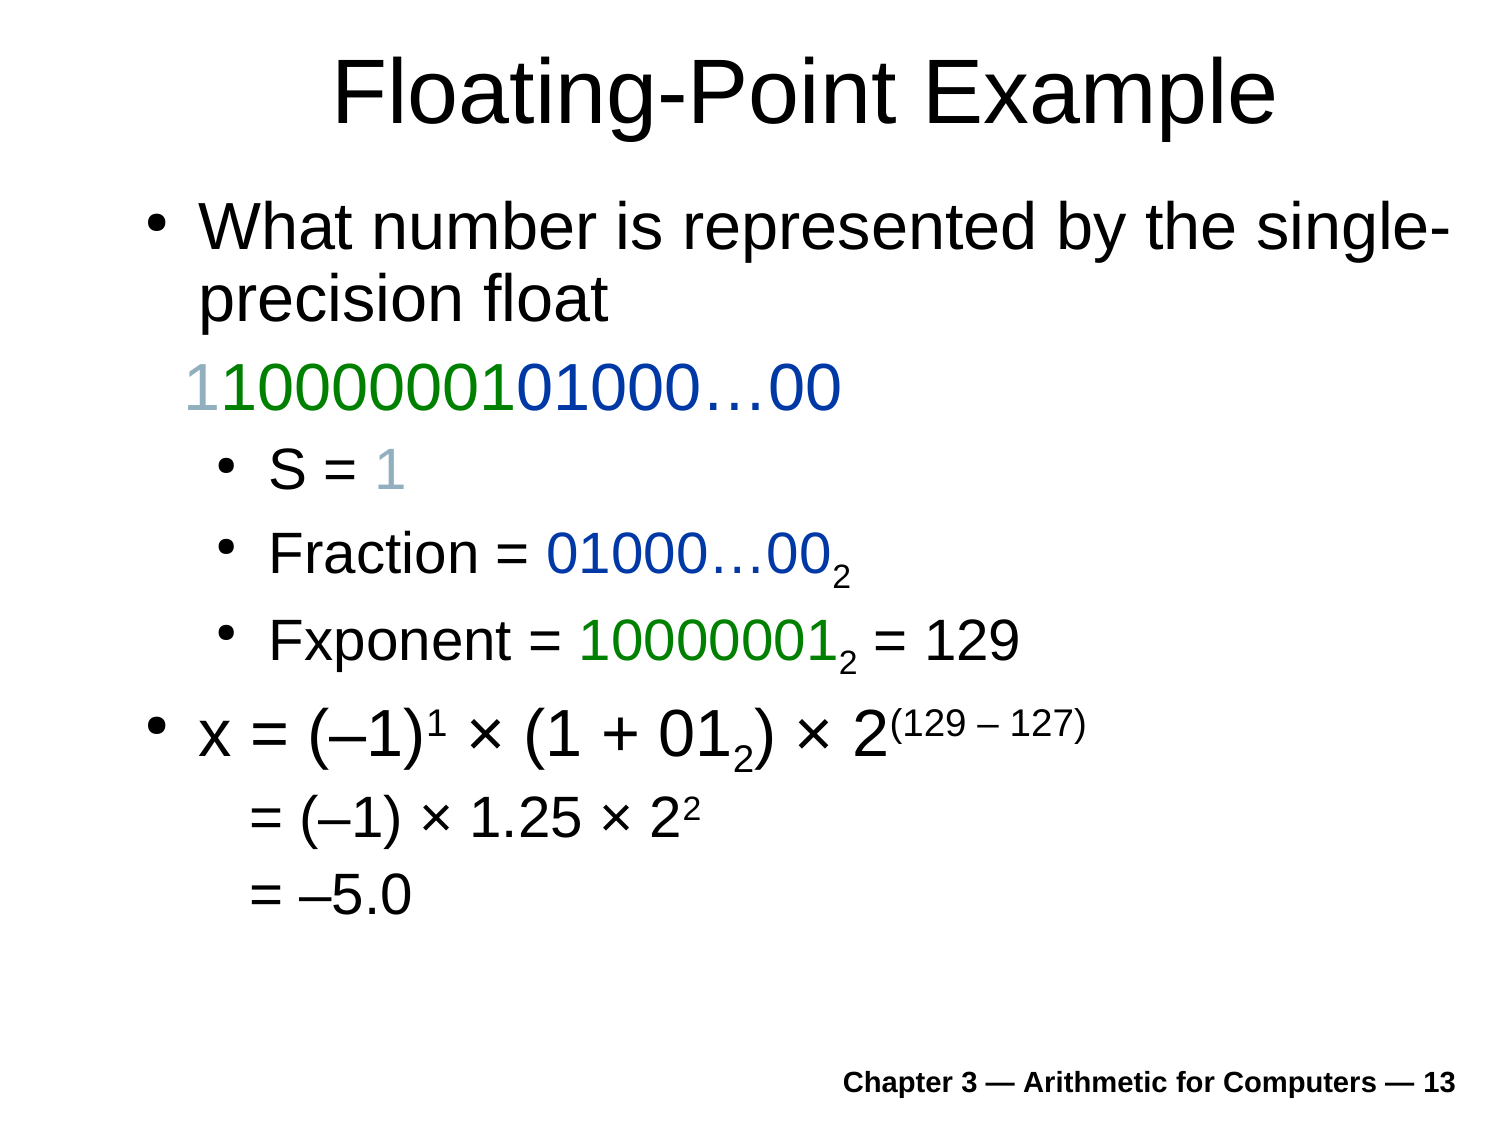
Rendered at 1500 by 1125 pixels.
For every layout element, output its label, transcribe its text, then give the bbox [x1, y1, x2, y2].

list What number is represented by the single-precision float 11000000101000…00 S = 1 Fraction = 01000…002 Fxponent = 100000012 = 129 x = (–1)1 × (1 + 012) × 2(129 – 127) = (–1) × 1.25 × 22 = –5.0 [112, 184, 1469, 1024]
text_box Chapter 3 — Arithmetic for Computers — <number> [277, 1046, 1471, 1106]
title Floating-Point Example [112, 23, 1468, 149]
